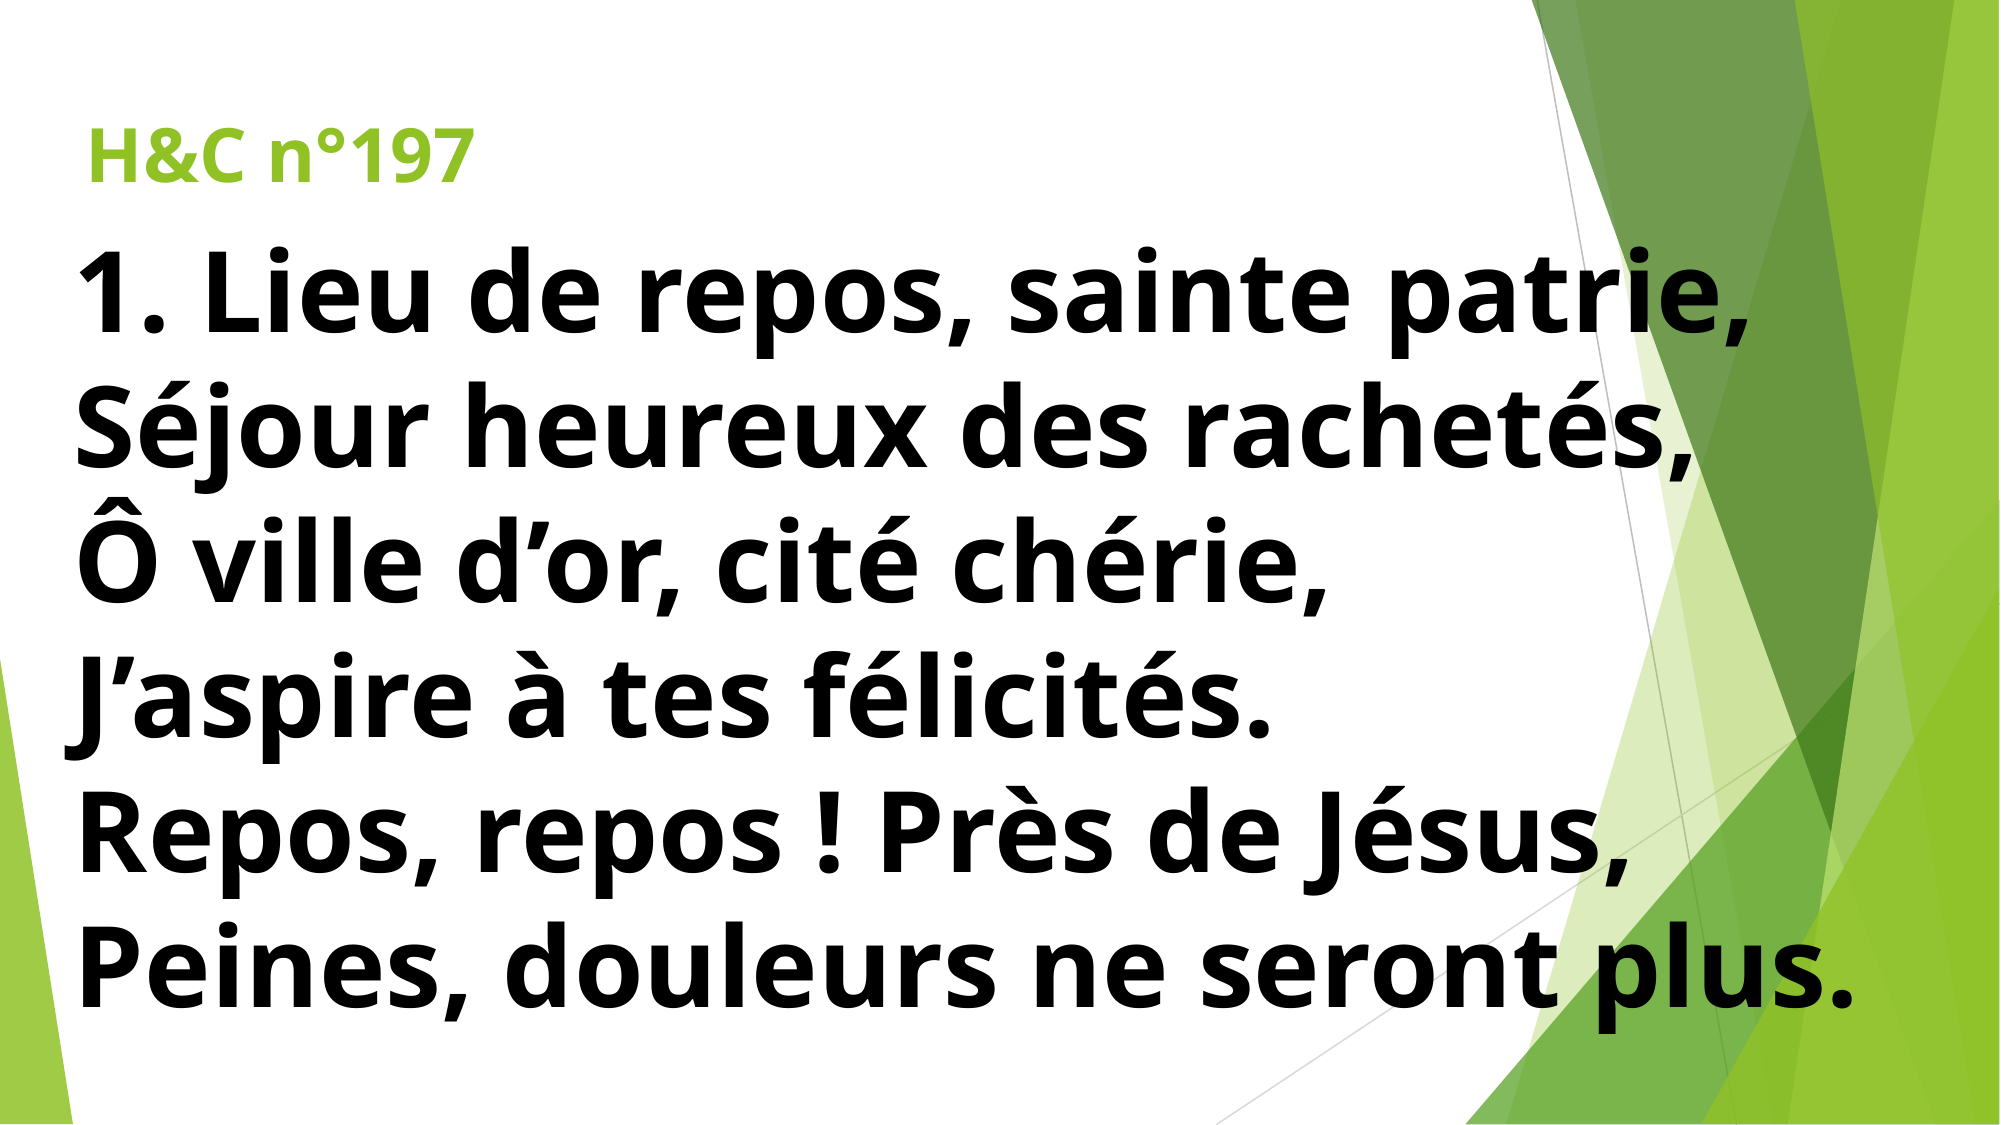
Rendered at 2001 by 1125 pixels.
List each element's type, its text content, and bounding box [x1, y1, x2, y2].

text_box 1. Lieu de repos, sainte patrie, Séjour heureux des rachetés, Ô ville d’or, cité chérie, J’aspire à tes félicités. Repos, repos ! Près de Jésus, Peines, douleurs ne seront plus. [59, 212, 1961, 1074]
text_box H&C n°197 [70, 99, 1522, 212]
